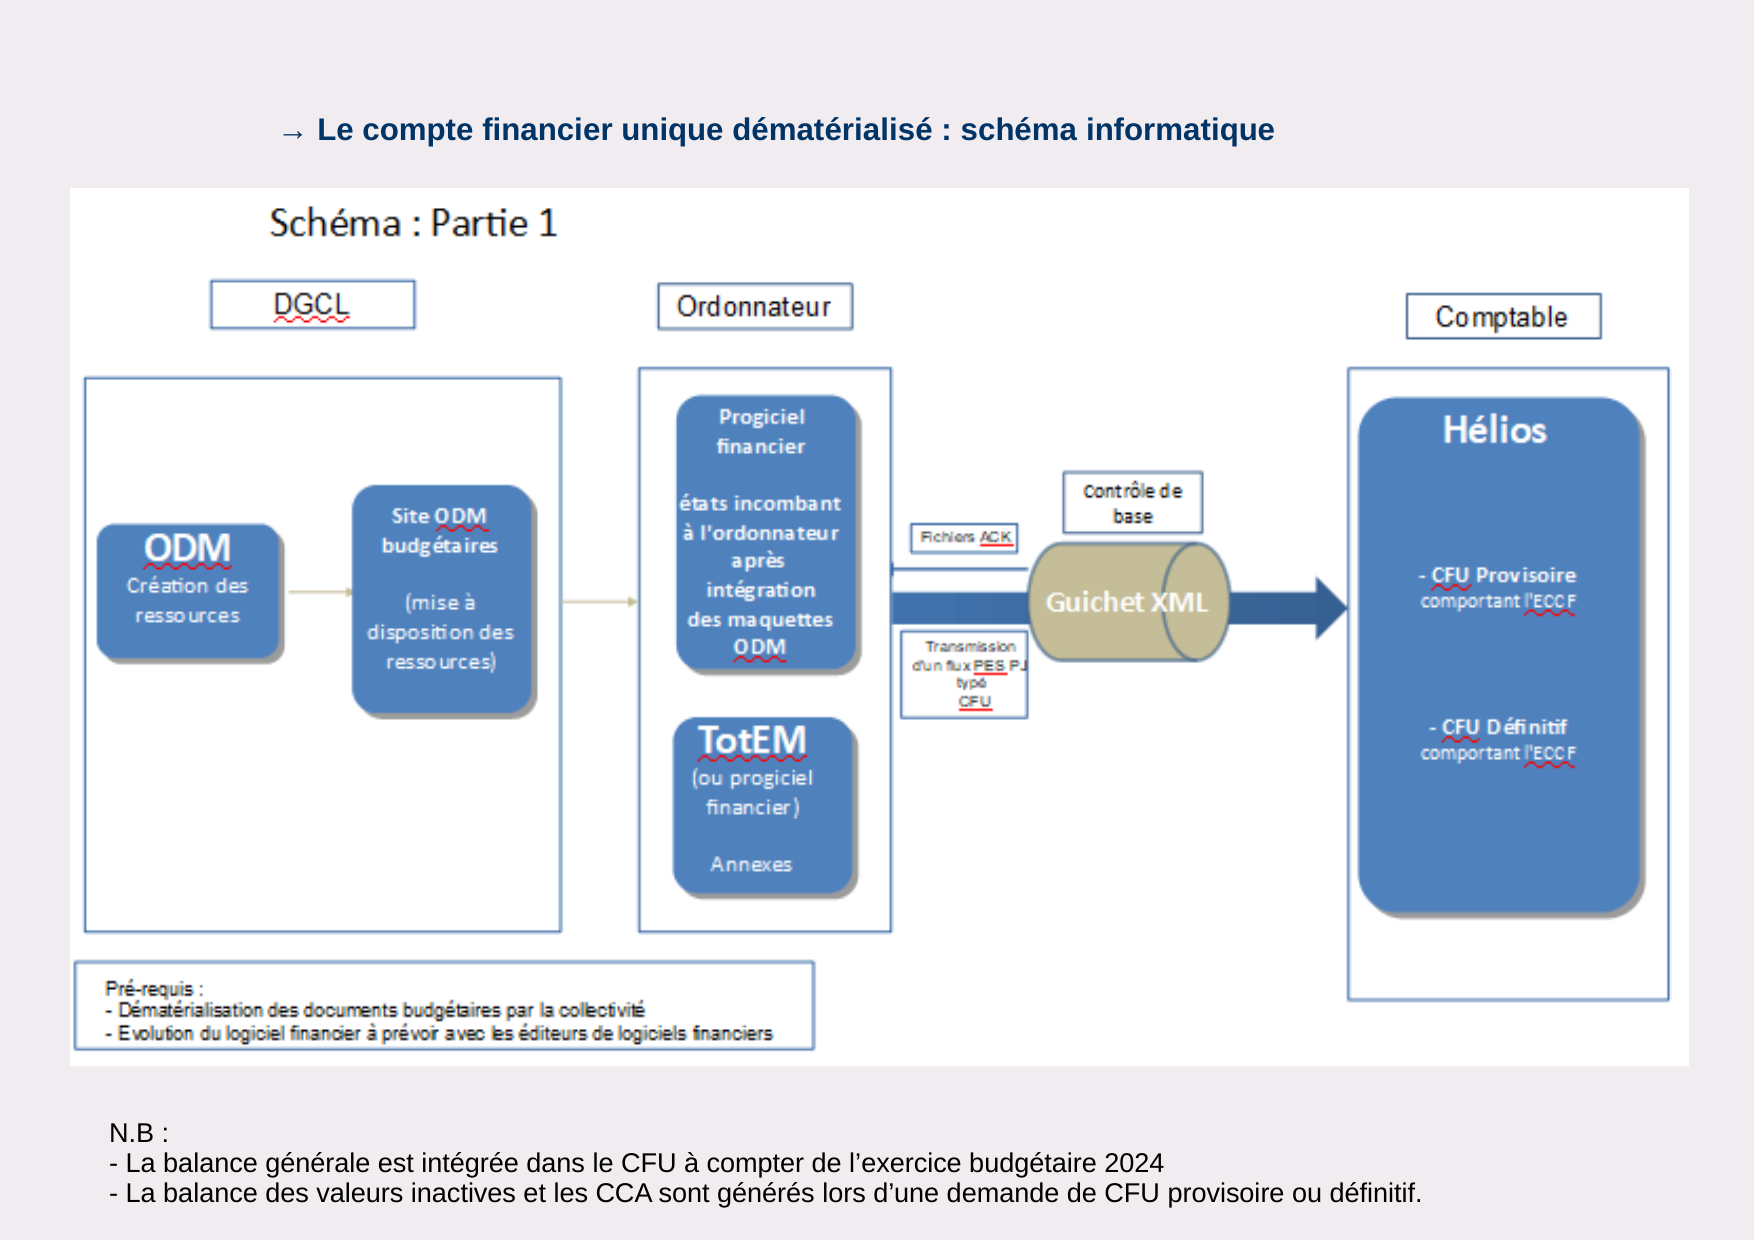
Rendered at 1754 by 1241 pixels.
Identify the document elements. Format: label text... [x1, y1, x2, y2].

picture [70, 188, 1689, 1066]
text_box N.B : - La balance générale est intégrée dans le CFU à compter de l’exercice budgétaire 2024 - La balance des valeurs inactives et les CCA sont générés lors d’une demande de CFU provisoire ou définitif. [94, 1110, 1642, 1216]
title → Le compte financier unique dématérialisé : schéma informatique [277, 82, 1678, 178]
